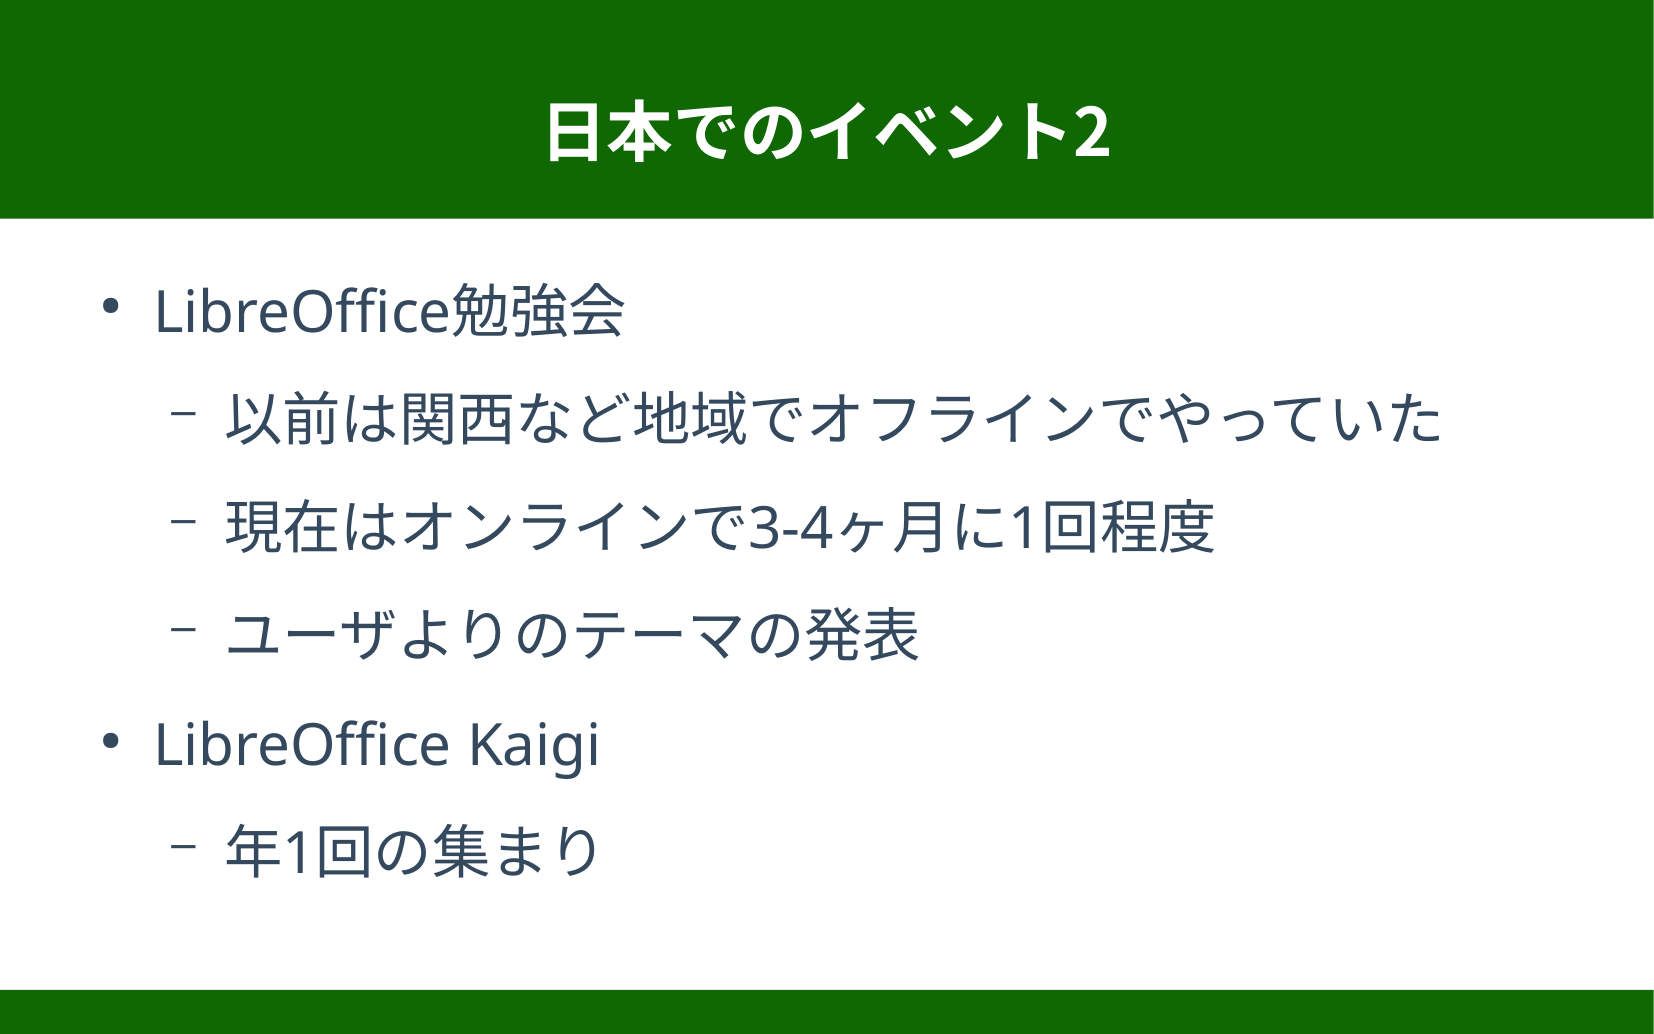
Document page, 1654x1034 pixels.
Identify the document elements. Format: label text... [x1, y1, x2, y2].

title 日本でのイベント2 [82, 41, 1571, 214]
list LibreOffice勉強会 以前は関西など地域でオフラインでやっていた 現在はオンラインで3-4ヶ月に1回程度 ユーザよりのテーマの発表 LibreOffice Kaigi 年1回の集まり [82, 265, 1571, 957]
